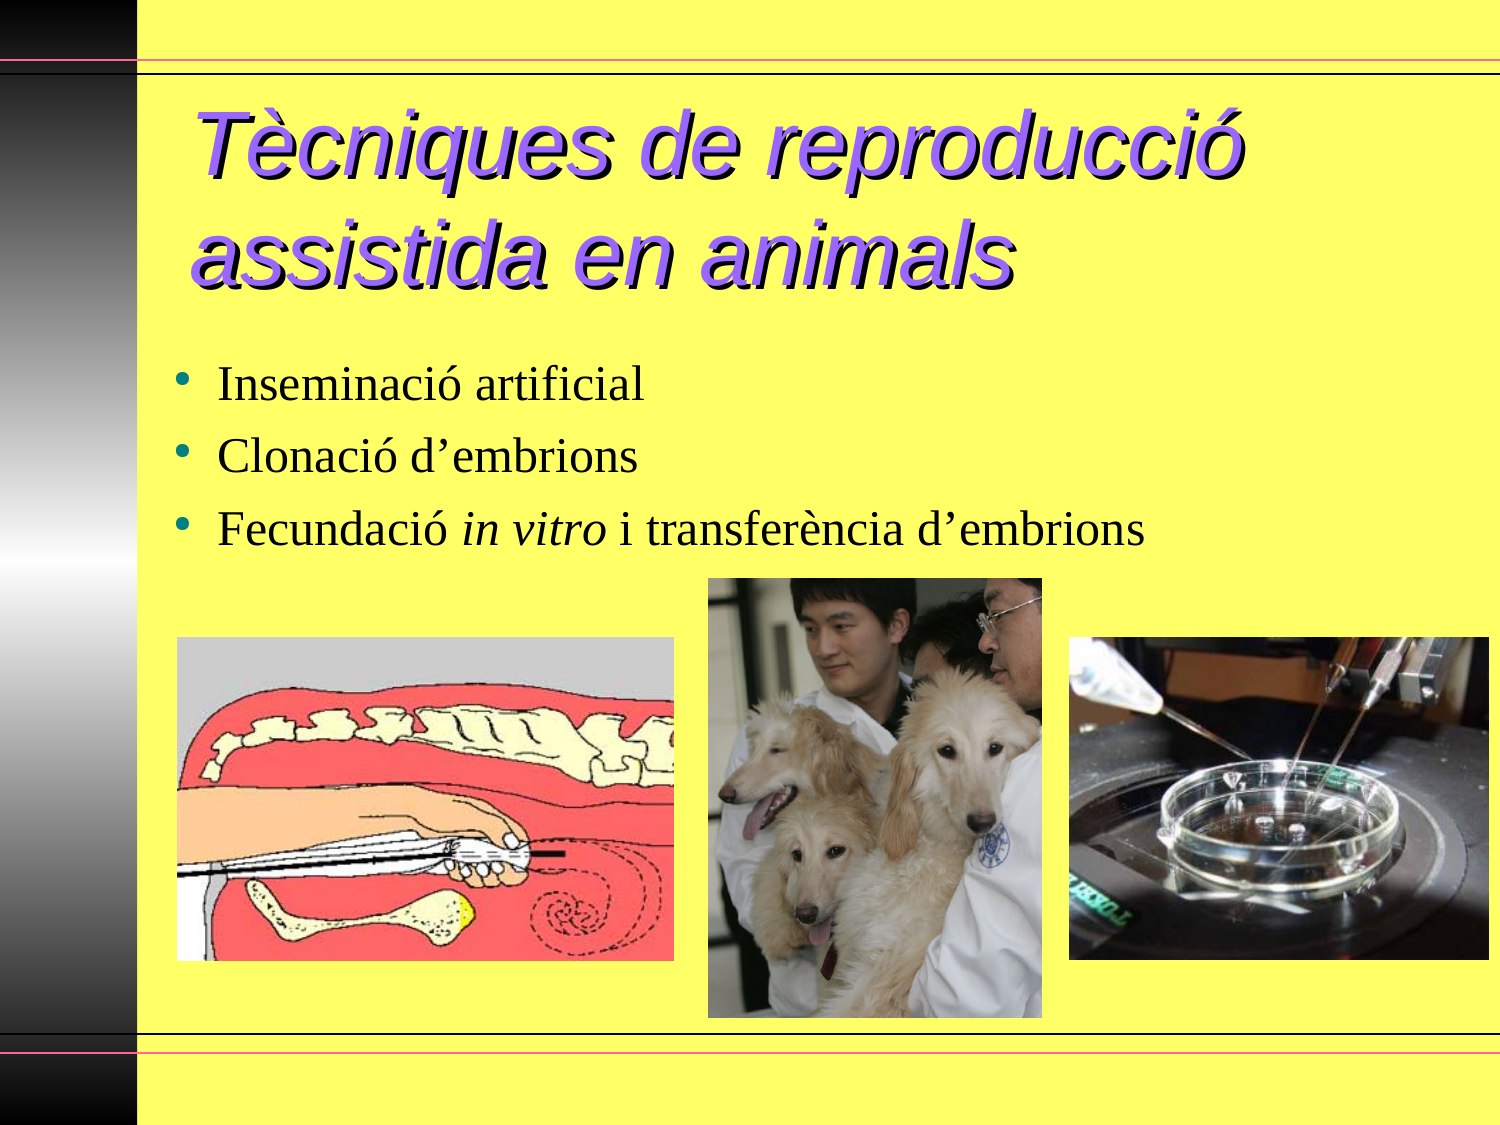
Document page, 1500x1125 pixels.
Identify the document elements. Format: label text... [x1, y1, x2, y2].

text_box Inseminació artificial Clonació d’embrions Fecundació in vitro i transferència d’embrions [129, 342, 1382, 674]
picture [1069, 637, 1489, 960]
picture [177, 637, 674, 961]
picture [708, 578, 1042, 1018]
title Tècniques de reproducció assistida en animals [174, 76, 1450, 312]
